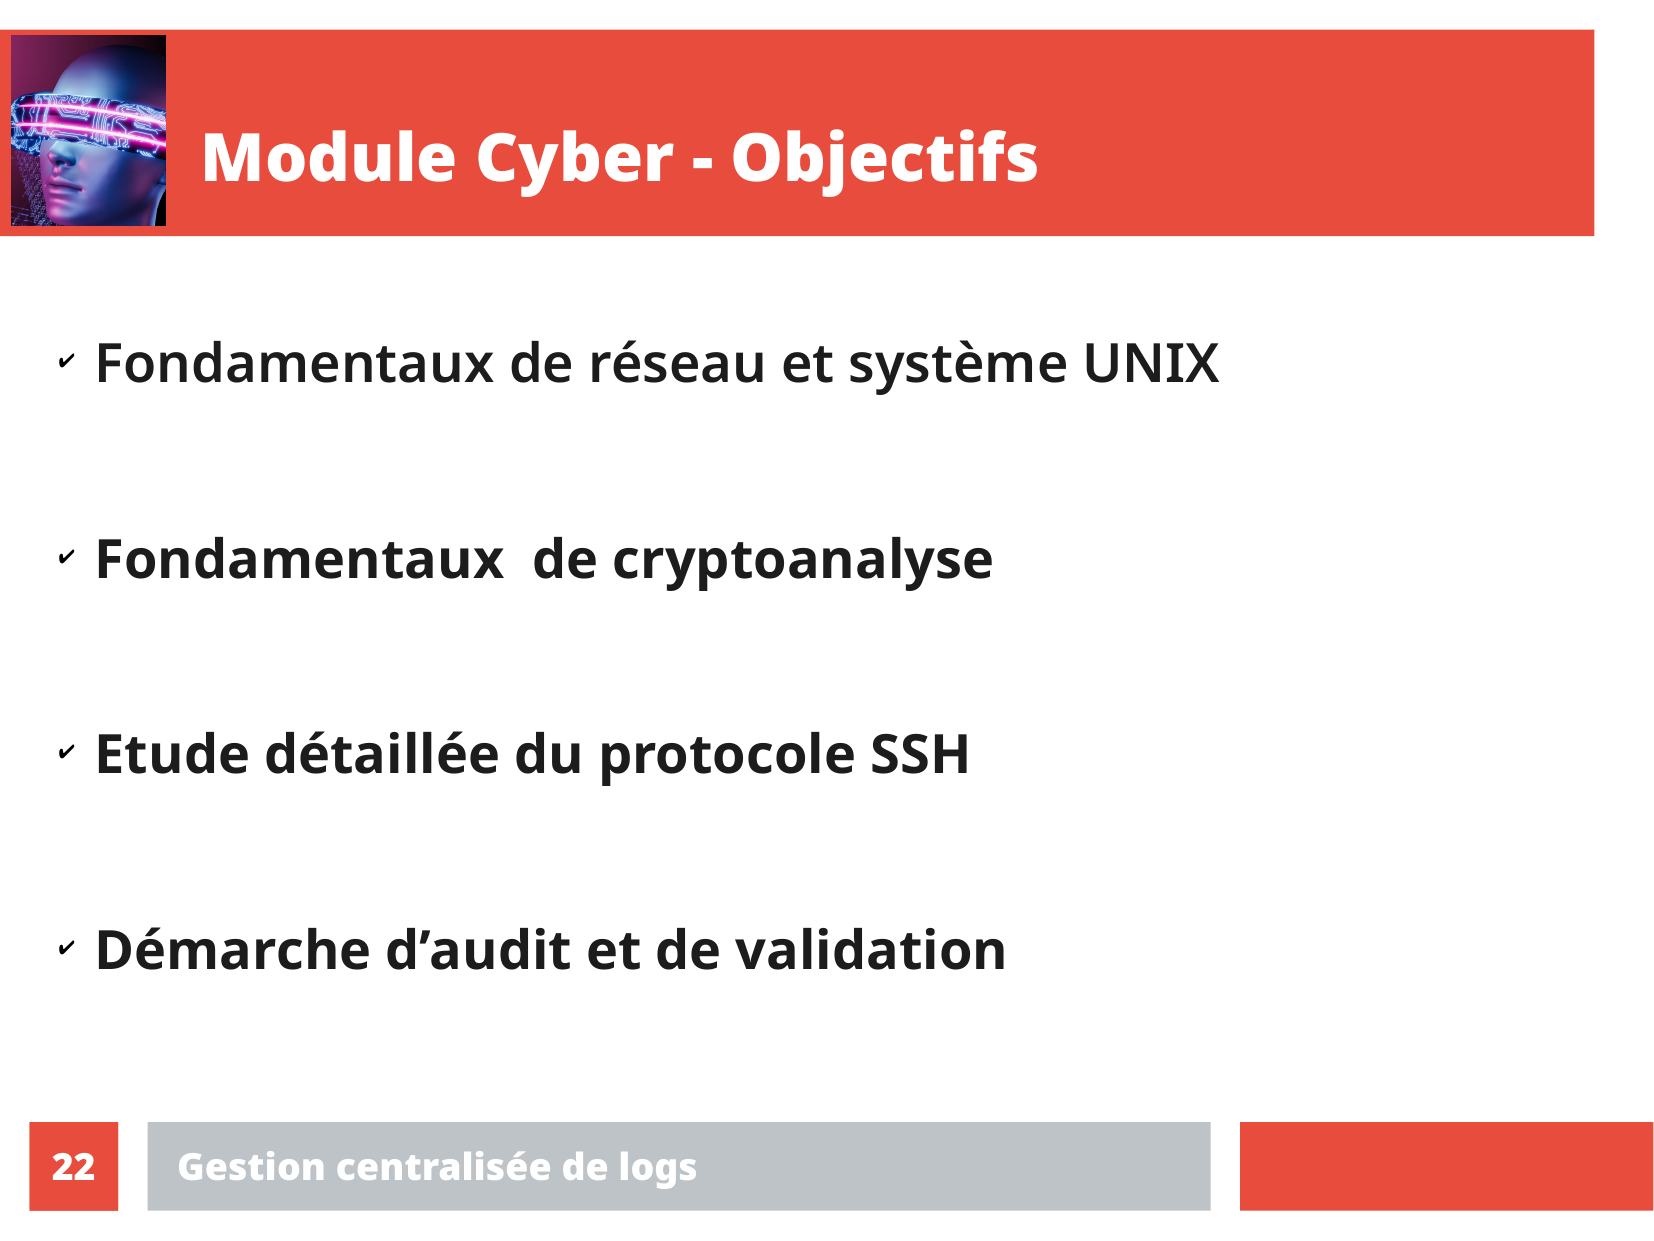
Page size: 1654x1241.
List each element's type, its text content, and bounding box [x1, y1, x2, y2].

list Fondamentaux de réseau et système UNIX Fondamentaux de cryptoanalyse Etude détaillée du protocole SSH Démarche d’audit et de validation [59, 324, 1565, 1093]
title Module Cyber - Objectifs [200, 53, 1571, 201]
picture [11, 35, 166, 226]
